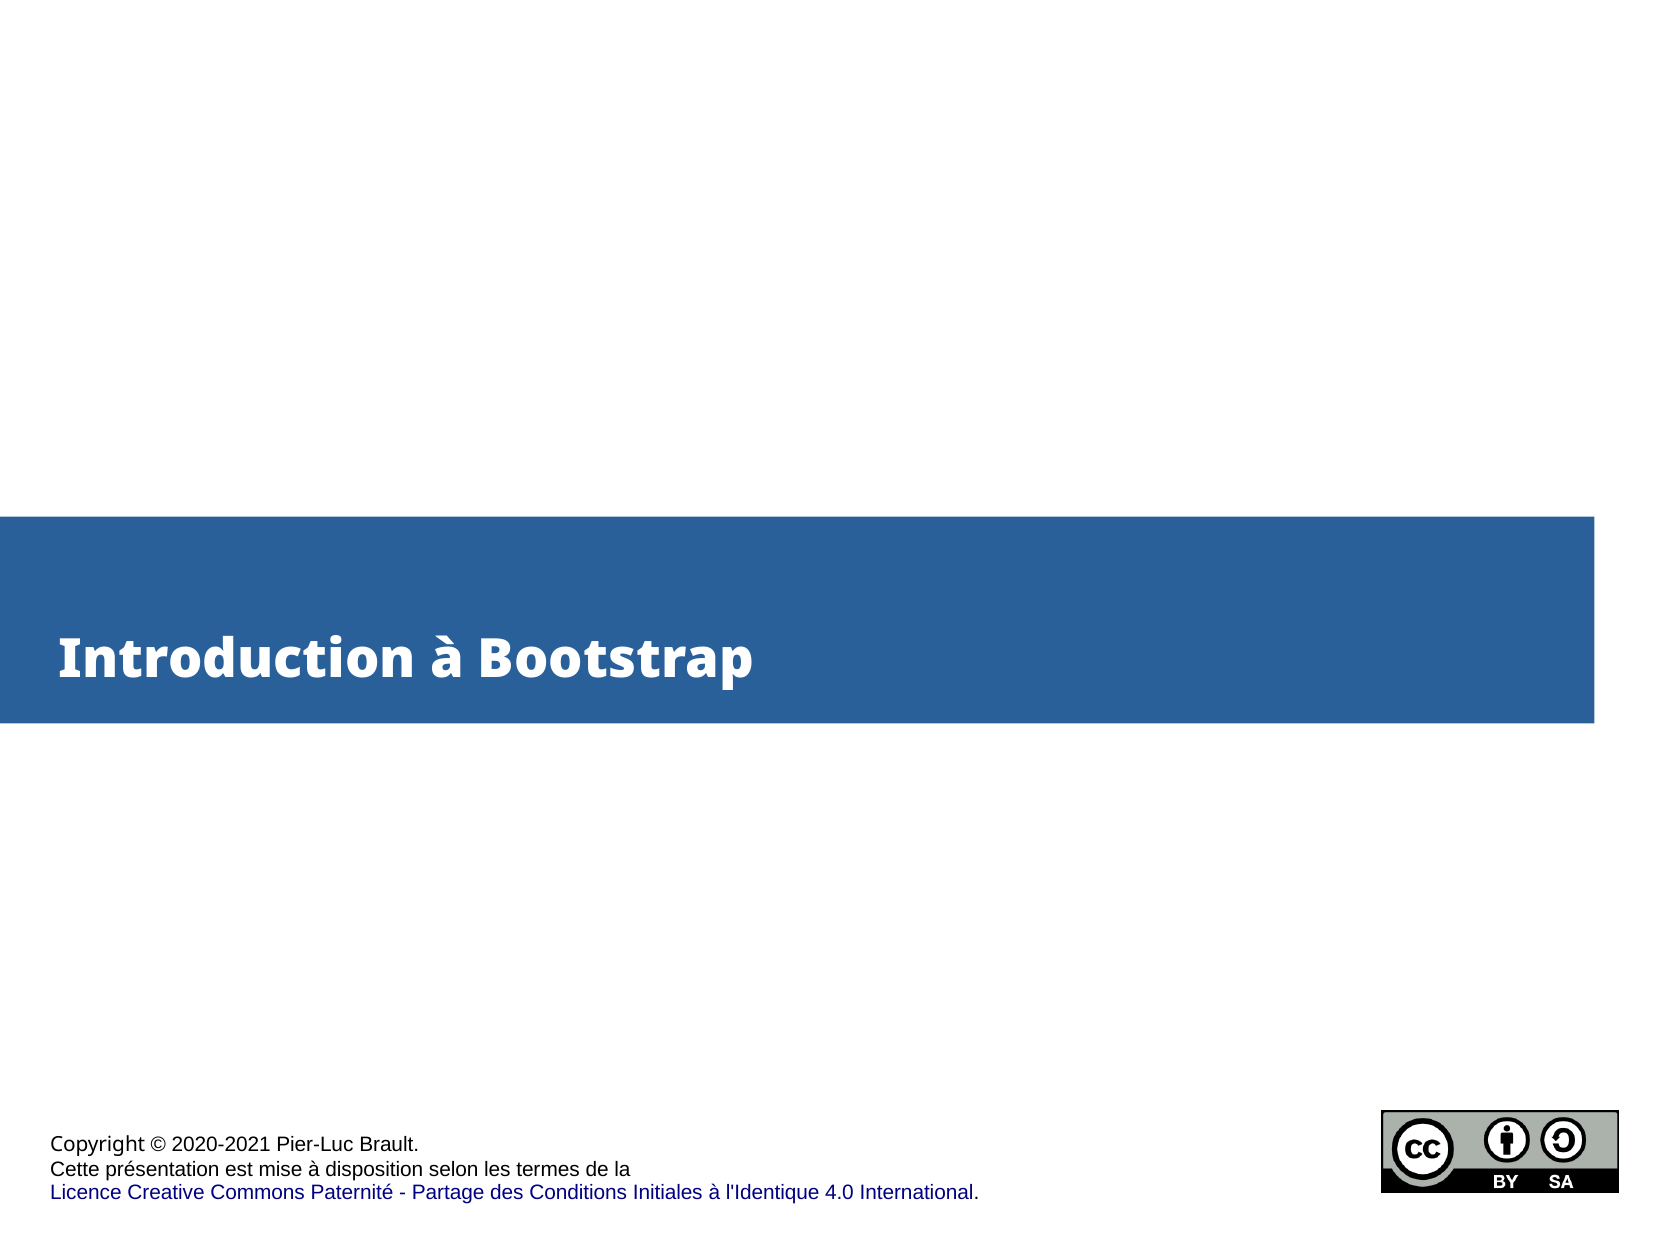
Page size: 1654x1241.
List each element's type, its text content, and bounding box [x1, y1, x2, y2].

text_box Copyright © 2020-2021 Pier-Luc Brault. Cette présentation est mise à disposition selon les termes de la Licence Creative Commons Paternité - Partage des Conditions Initiales à l'Identique 4.0 International. [35, 1122, 1099, 1214]
picture [1381, 1110, 1619, 1193]
title Introduction à Bootstrap [59, 546, 1595, 694]
